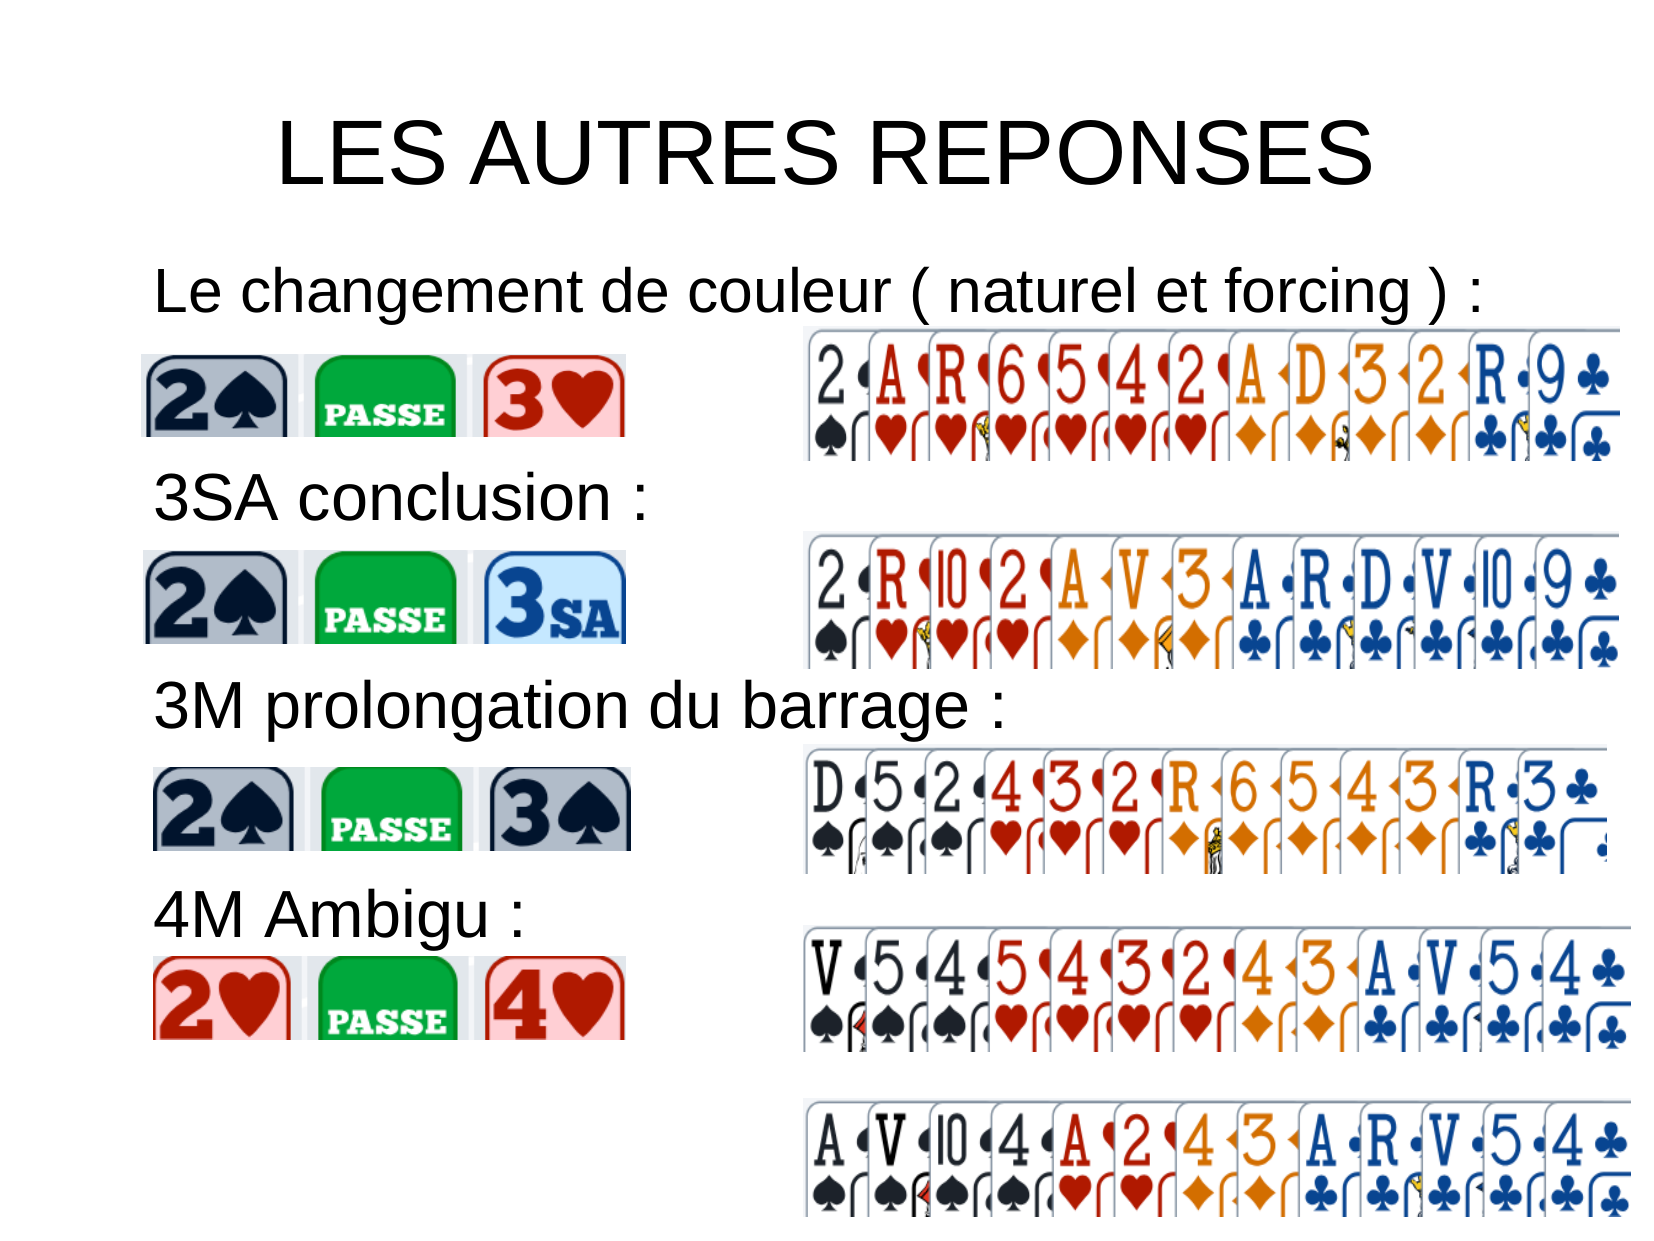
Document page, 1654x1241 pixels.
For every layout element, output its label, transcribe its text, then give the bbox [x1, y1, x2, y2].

picture [803, 326, 1620, 461]
picture [803, 1098, 1631, 1217]
picture [141, 354, 626, 438]
picture [803, 925, 1631, 1052]
picture [153, 767, 631, 851]
picture [803, 531, 1619, 669]
title LES AUTRES REPONSES [82, 49, 1571, 256]
picture [153, 956, 626, 1040]
picture [803, 744, 1607, 875]
picture [143, 550, 626, 644]
list Le changement de couleur ( naturel et forcing ) : 3SA conclusion : 3M prolongation du barrage : 4M Ambigu : [82, 256, 1571, 1205]
